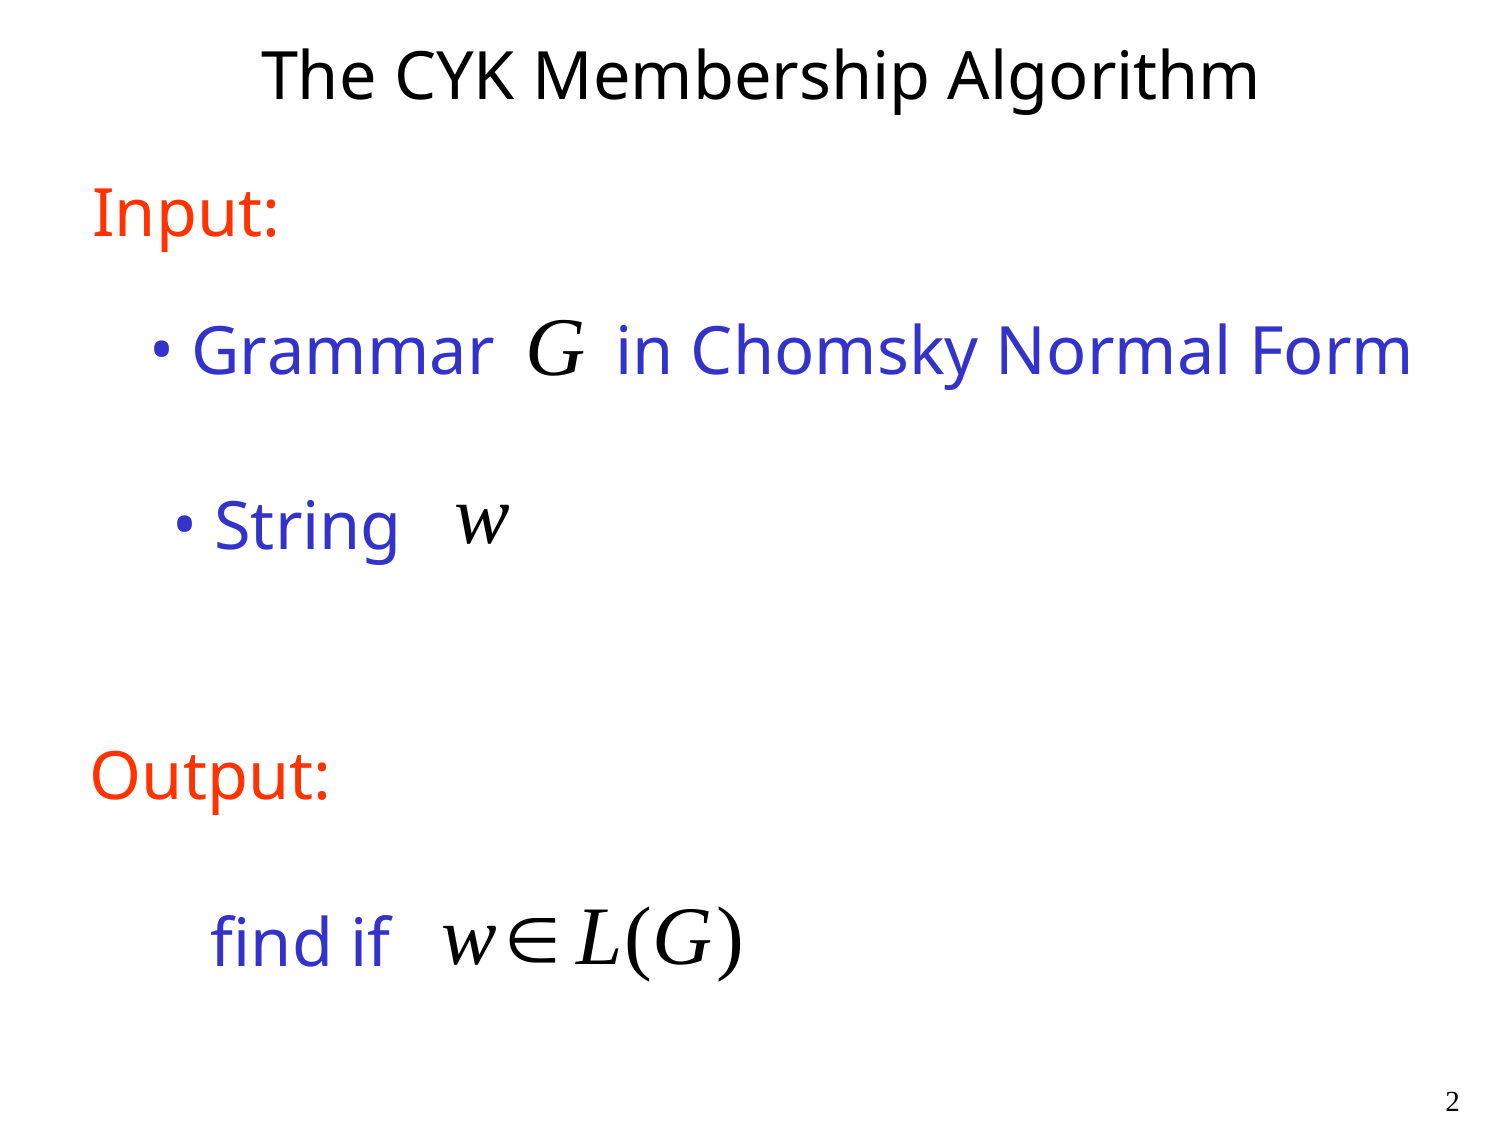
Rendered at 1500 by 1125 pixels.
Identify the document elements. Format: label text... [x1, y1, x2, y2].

text_box find if [196, 891, 424, 988]
text_box <number> [1162, 1074, 1476, 1125]
text_box String [157, 474, 417, 571]
text_box Input: [77, 162, 296, 258]
text_box The CYK Membership Algorithm [246, 24, 1278, 121]
text_box Output: [74, 724, 347, 821]
chart [437, 900, 746, 988]
chart [525, 312, 590, 382]
text_box Grammar in Chomsky Normal Form [134, 299, 1448, 396]
chart [450, 500, 511, 550]
